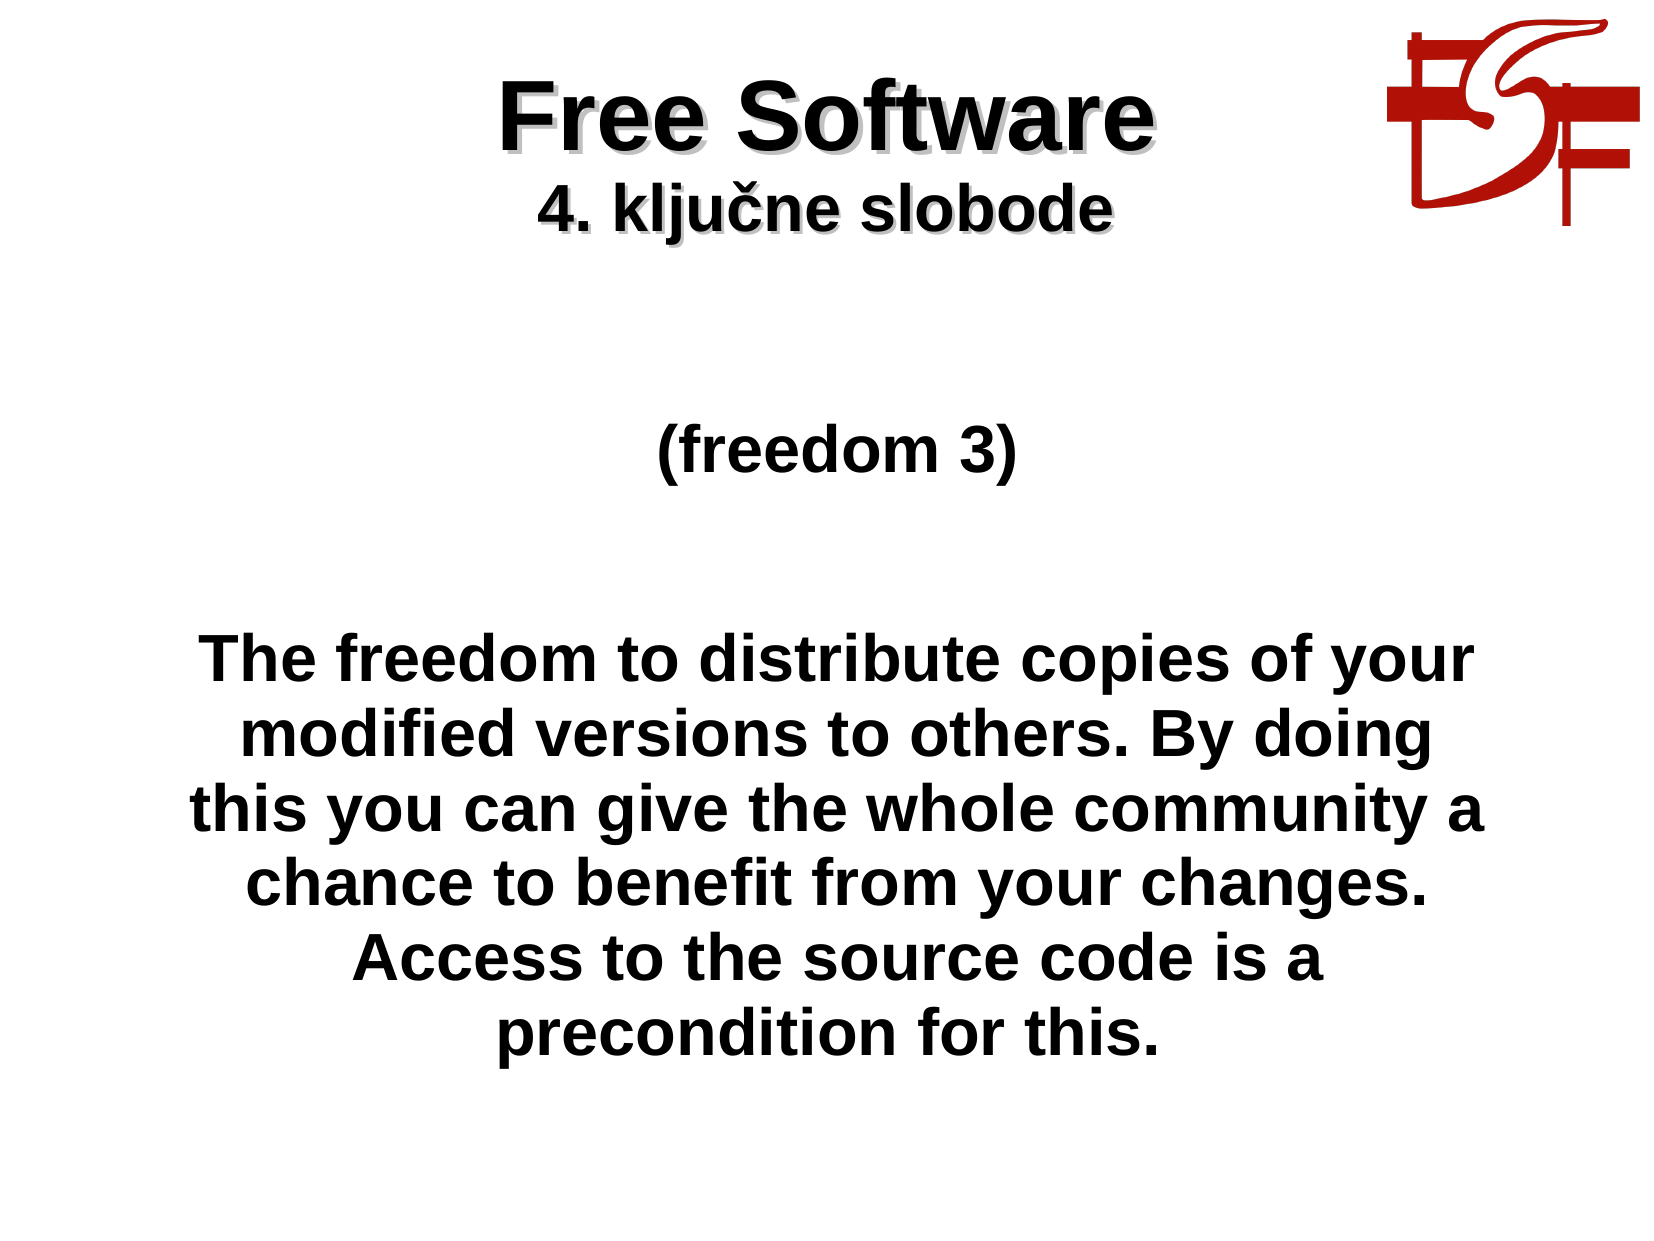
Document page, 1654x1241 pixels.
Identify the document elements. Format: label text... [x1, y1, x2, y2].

picture [1387, 17, 1640, 226]
title Free Software 4. ključne slobode [82, 56, 1571, 250]
list (freedom 3) The freedom to distribute copies of your modified versions to others. By doing this you can give the whole community a chance to benefit from your changes. Access to the source code is a precondition for this. [112, 412, 1493, 1217]
